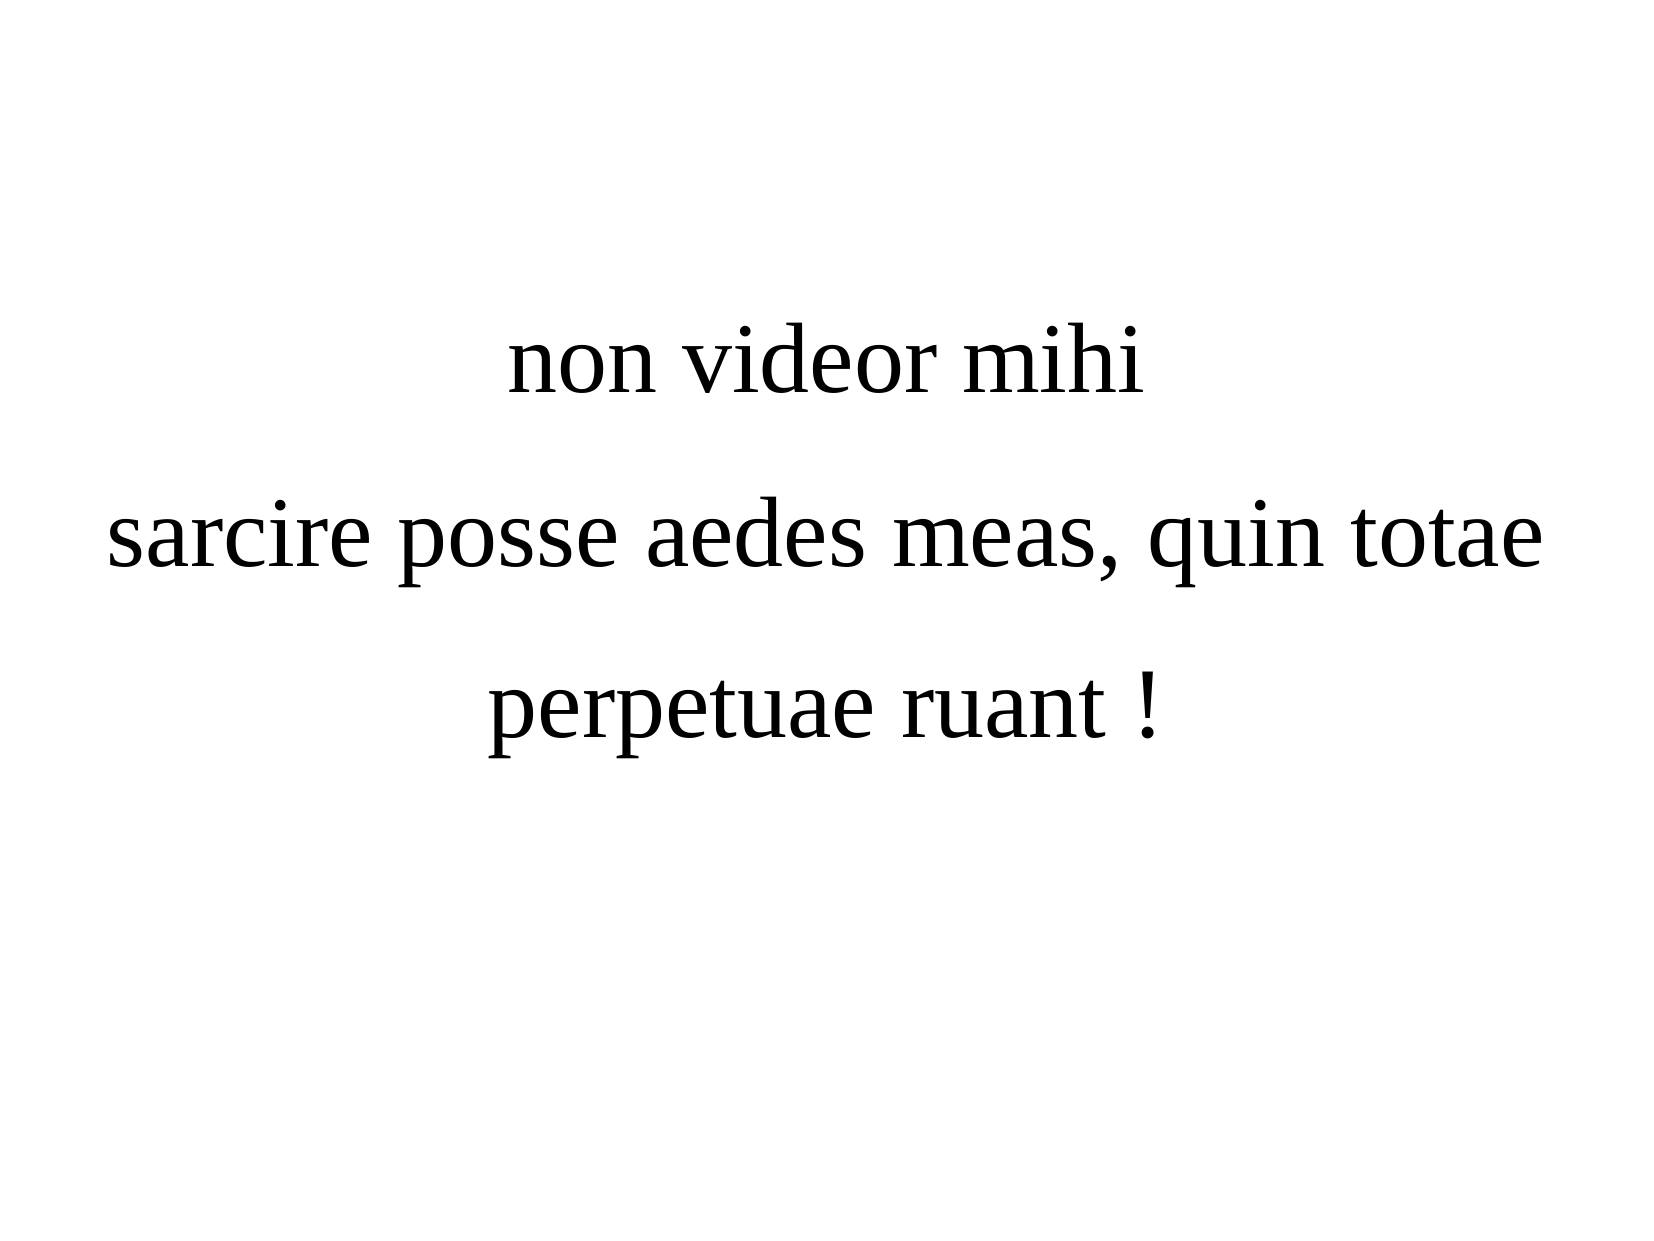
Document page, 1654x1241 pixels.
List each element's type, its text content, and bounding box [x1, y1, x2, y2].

text_box non videor mihi sarcire posse aedes meas, quin totae perpetuae ruant ! [82, 49, 1571, 1010]
